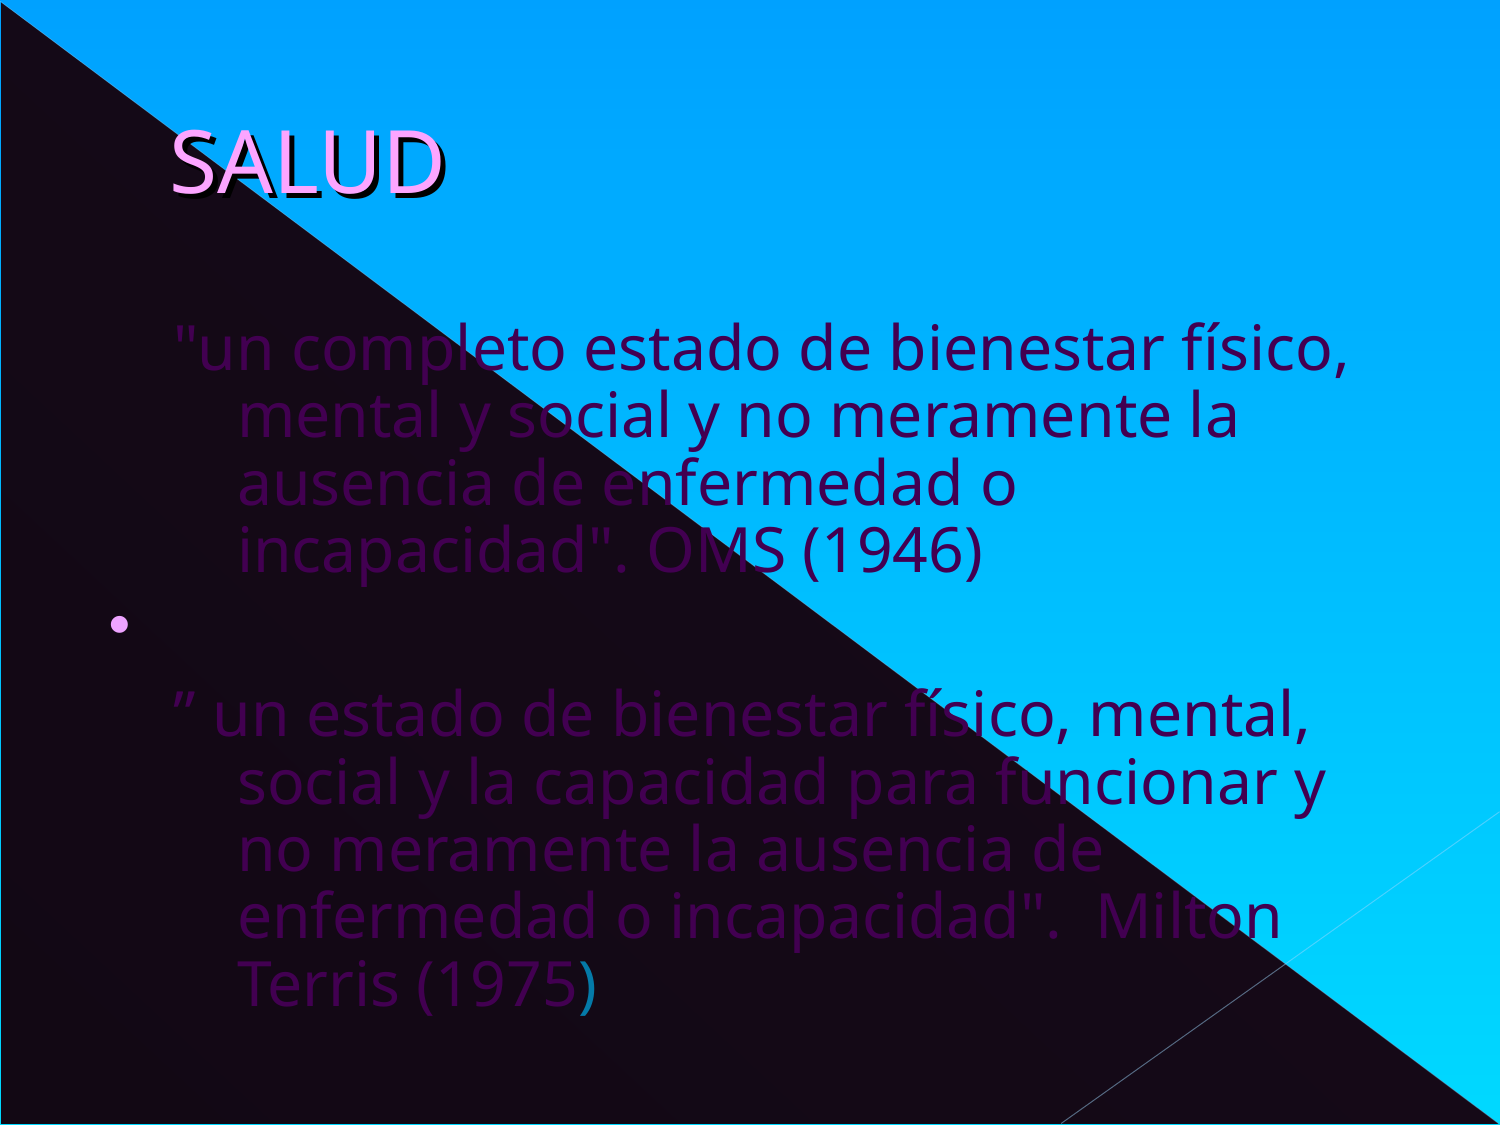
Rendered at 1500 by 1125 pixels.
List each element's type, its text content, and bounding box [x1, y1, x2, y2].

title SALUD [75, 43, 1426, 274]
list "un completo estado de bienestar físico, mental y social y no meramente la ausencia de enfermedad o incapacidad". OMS (1946) ” un estado de bienestar físico, mental, social y la capacidad para funcionar y no meramente la ausencia de enfermedad o incapacidad". Milton Terris (1975) [75, 308, 1426, 1059]
